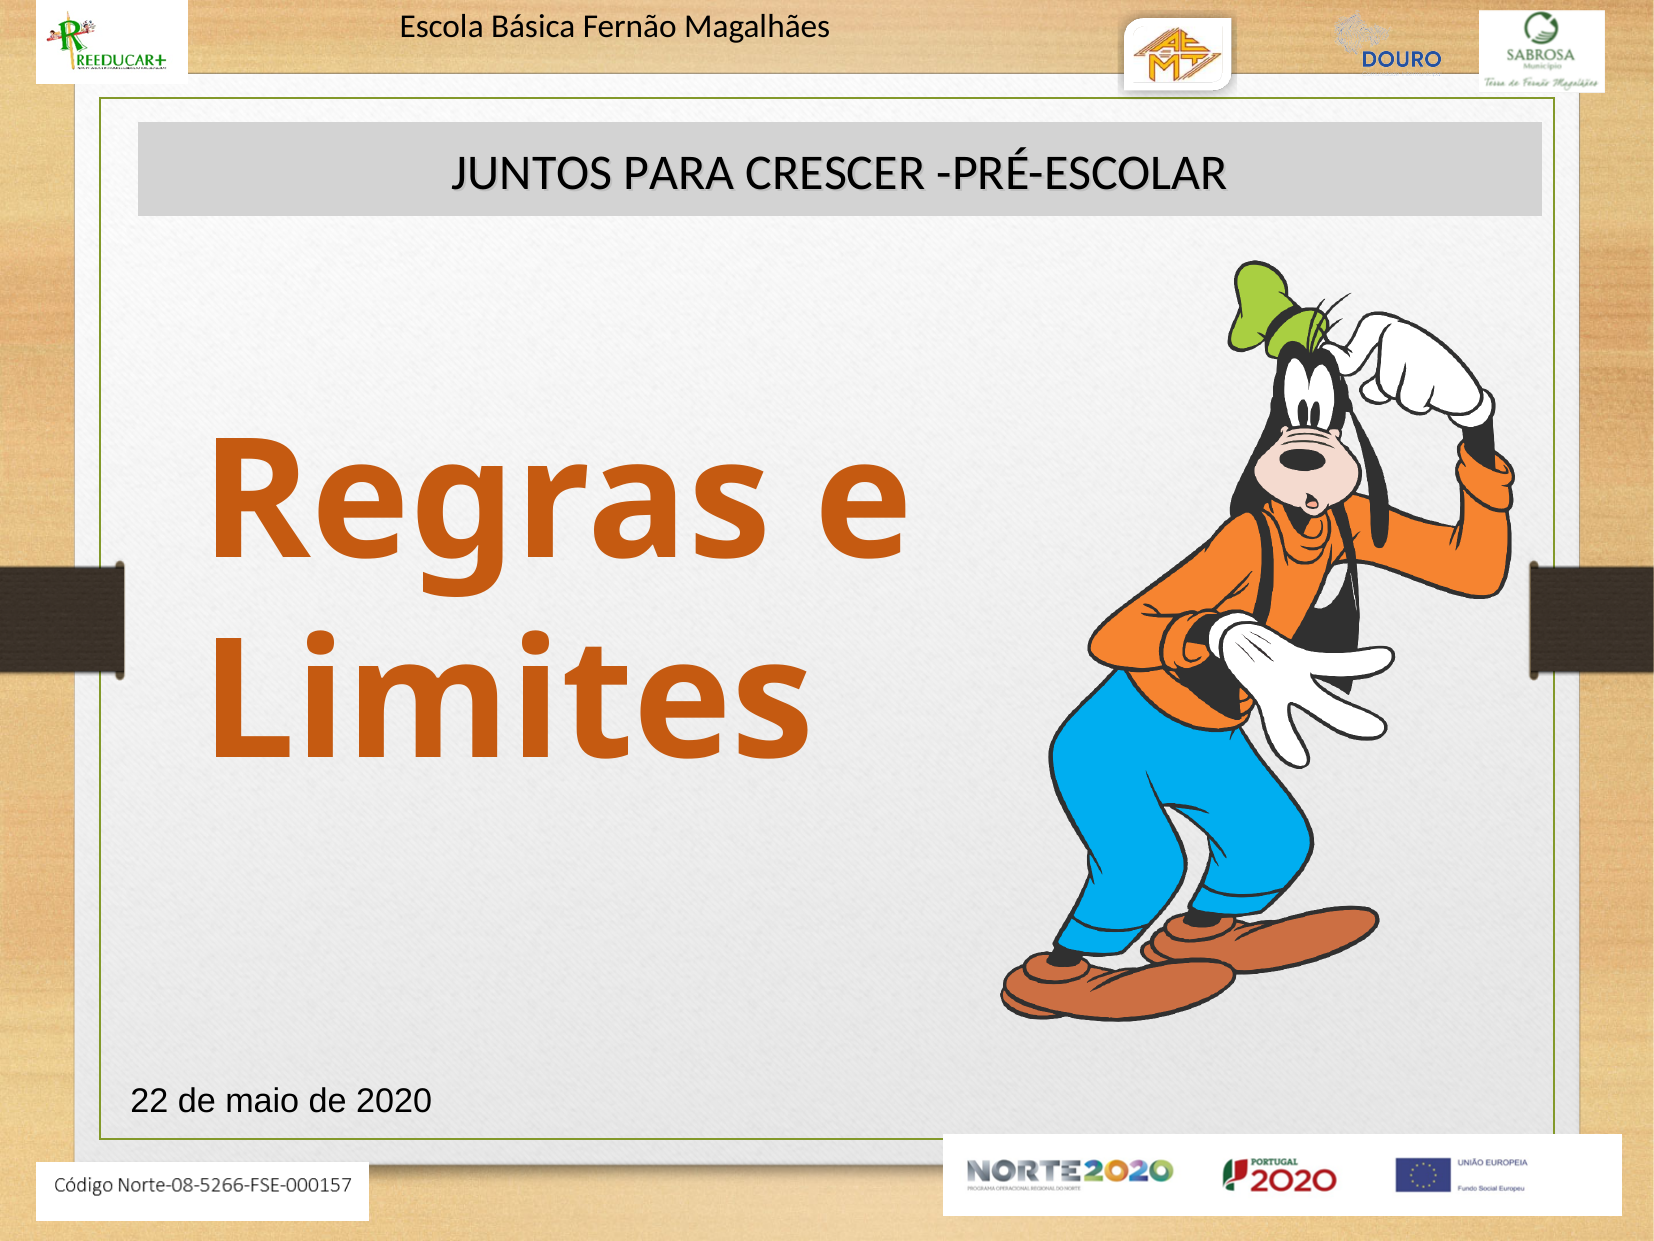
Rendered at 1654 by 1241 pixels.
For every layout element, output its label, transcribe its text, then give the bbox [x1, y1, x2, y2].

text_box Escola Básica Fernão Magalhães [142, 0, 1089, 53]
picture [1479, 11, 1606, 94]
text_box 22 de maio de 2020 [116, 1071, 542, 1127]
picture [1117, 10, 1238, 100]
picture [1000, 260, 1515, 1022]
picture [36, 1162, 369, 1221]
text_box JUNTOS PARA CRESCER -PRÉ-ESCOLAR [138, 122, 1542, 216]
text_box Regras e Limites [171, 384, 944, 740]
picture [943, 1134, 1622, 1216]
picture [36, 0, 188, 84]
picture [1330, 8, 1443, 79]
